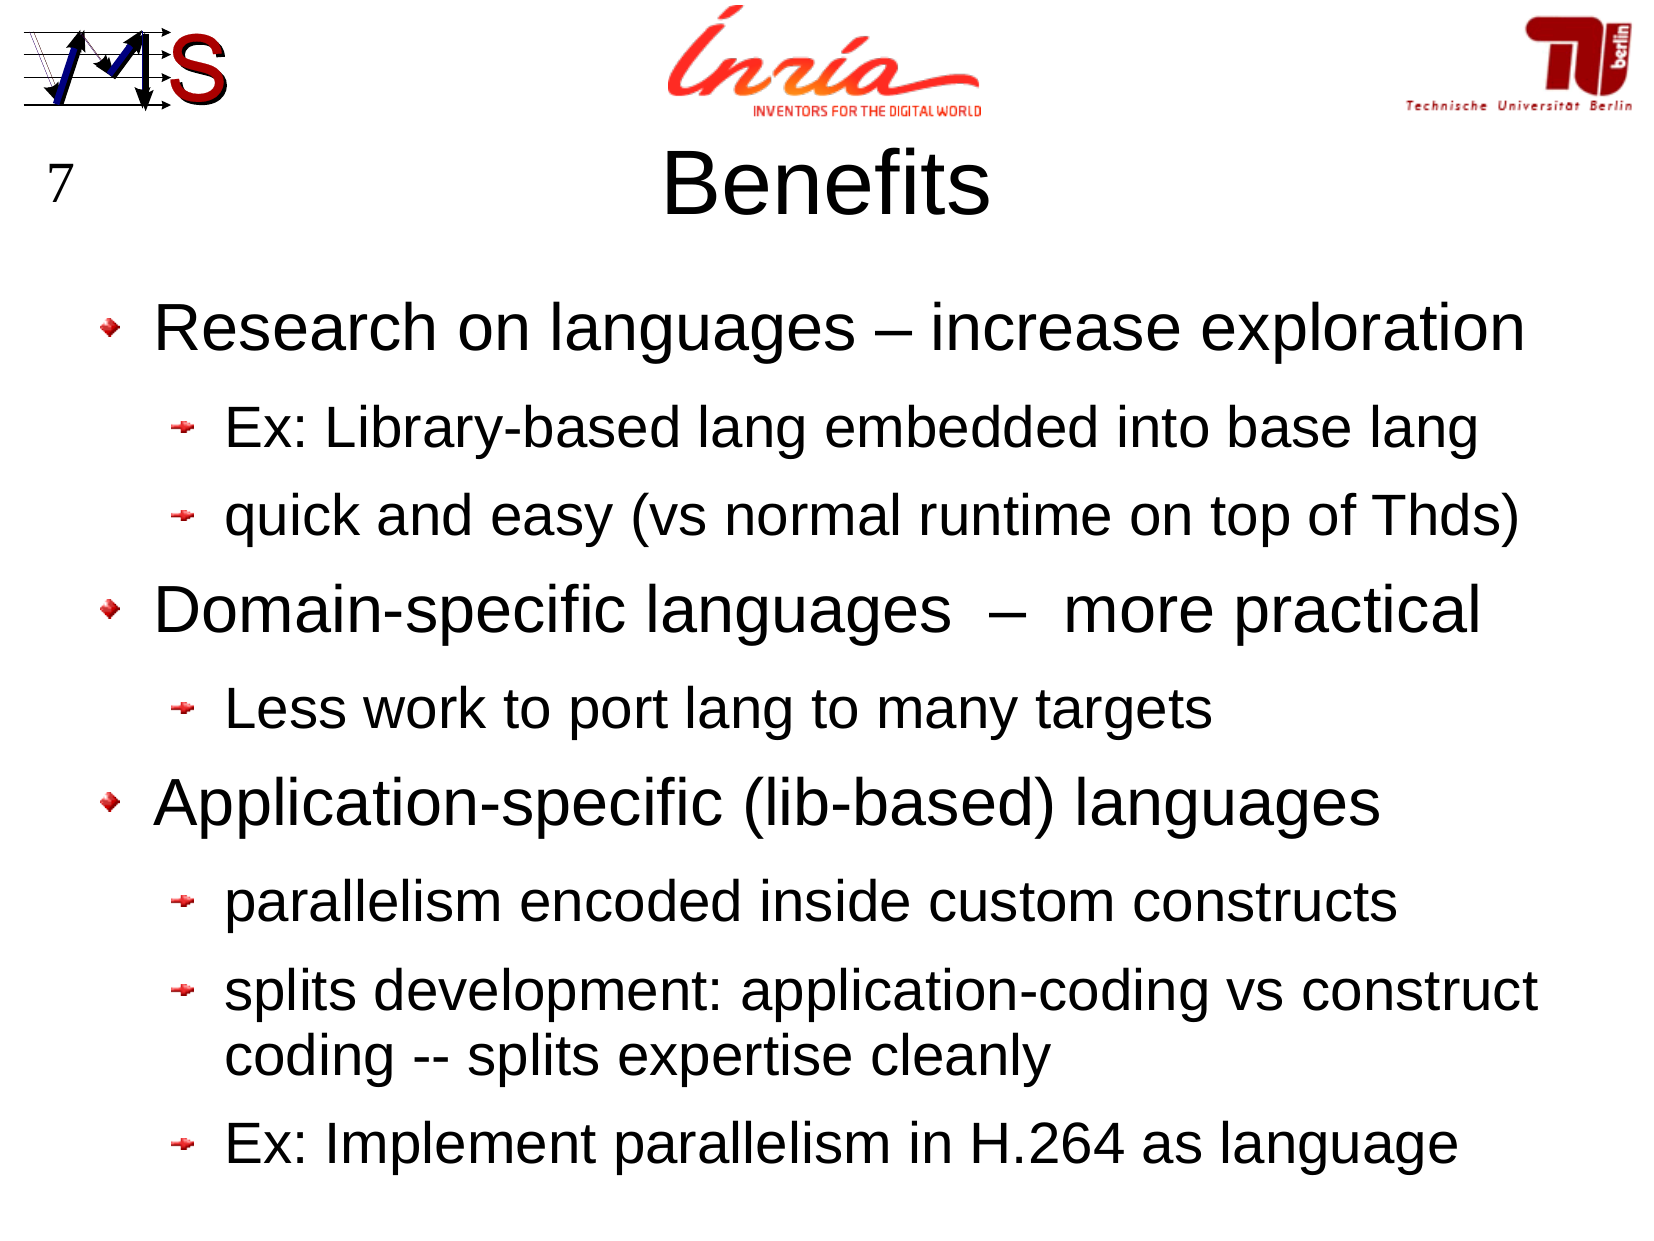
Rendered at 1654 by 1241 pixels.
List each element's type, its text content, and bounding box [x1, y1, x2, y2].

picture [668, 5, 981, 78]
picture [1303, 5, 1646, 123]
list Research on languages – increase exploration Ex: Library-based lang embedded into base lang quick and easy (vs normal runtime on top of Thds) Domain-specific languages – more practical Less work to port lang to many targets Application-specific (lib-based) languages parallelism encoded inside custom constructs splits development: application-coding vs construct coding -- splits expertise cleanly Ex: Implement parallelism in H.264 as language [82, 290, 1571, 1175]
title Benefits [82, 78, 1571, 287]
